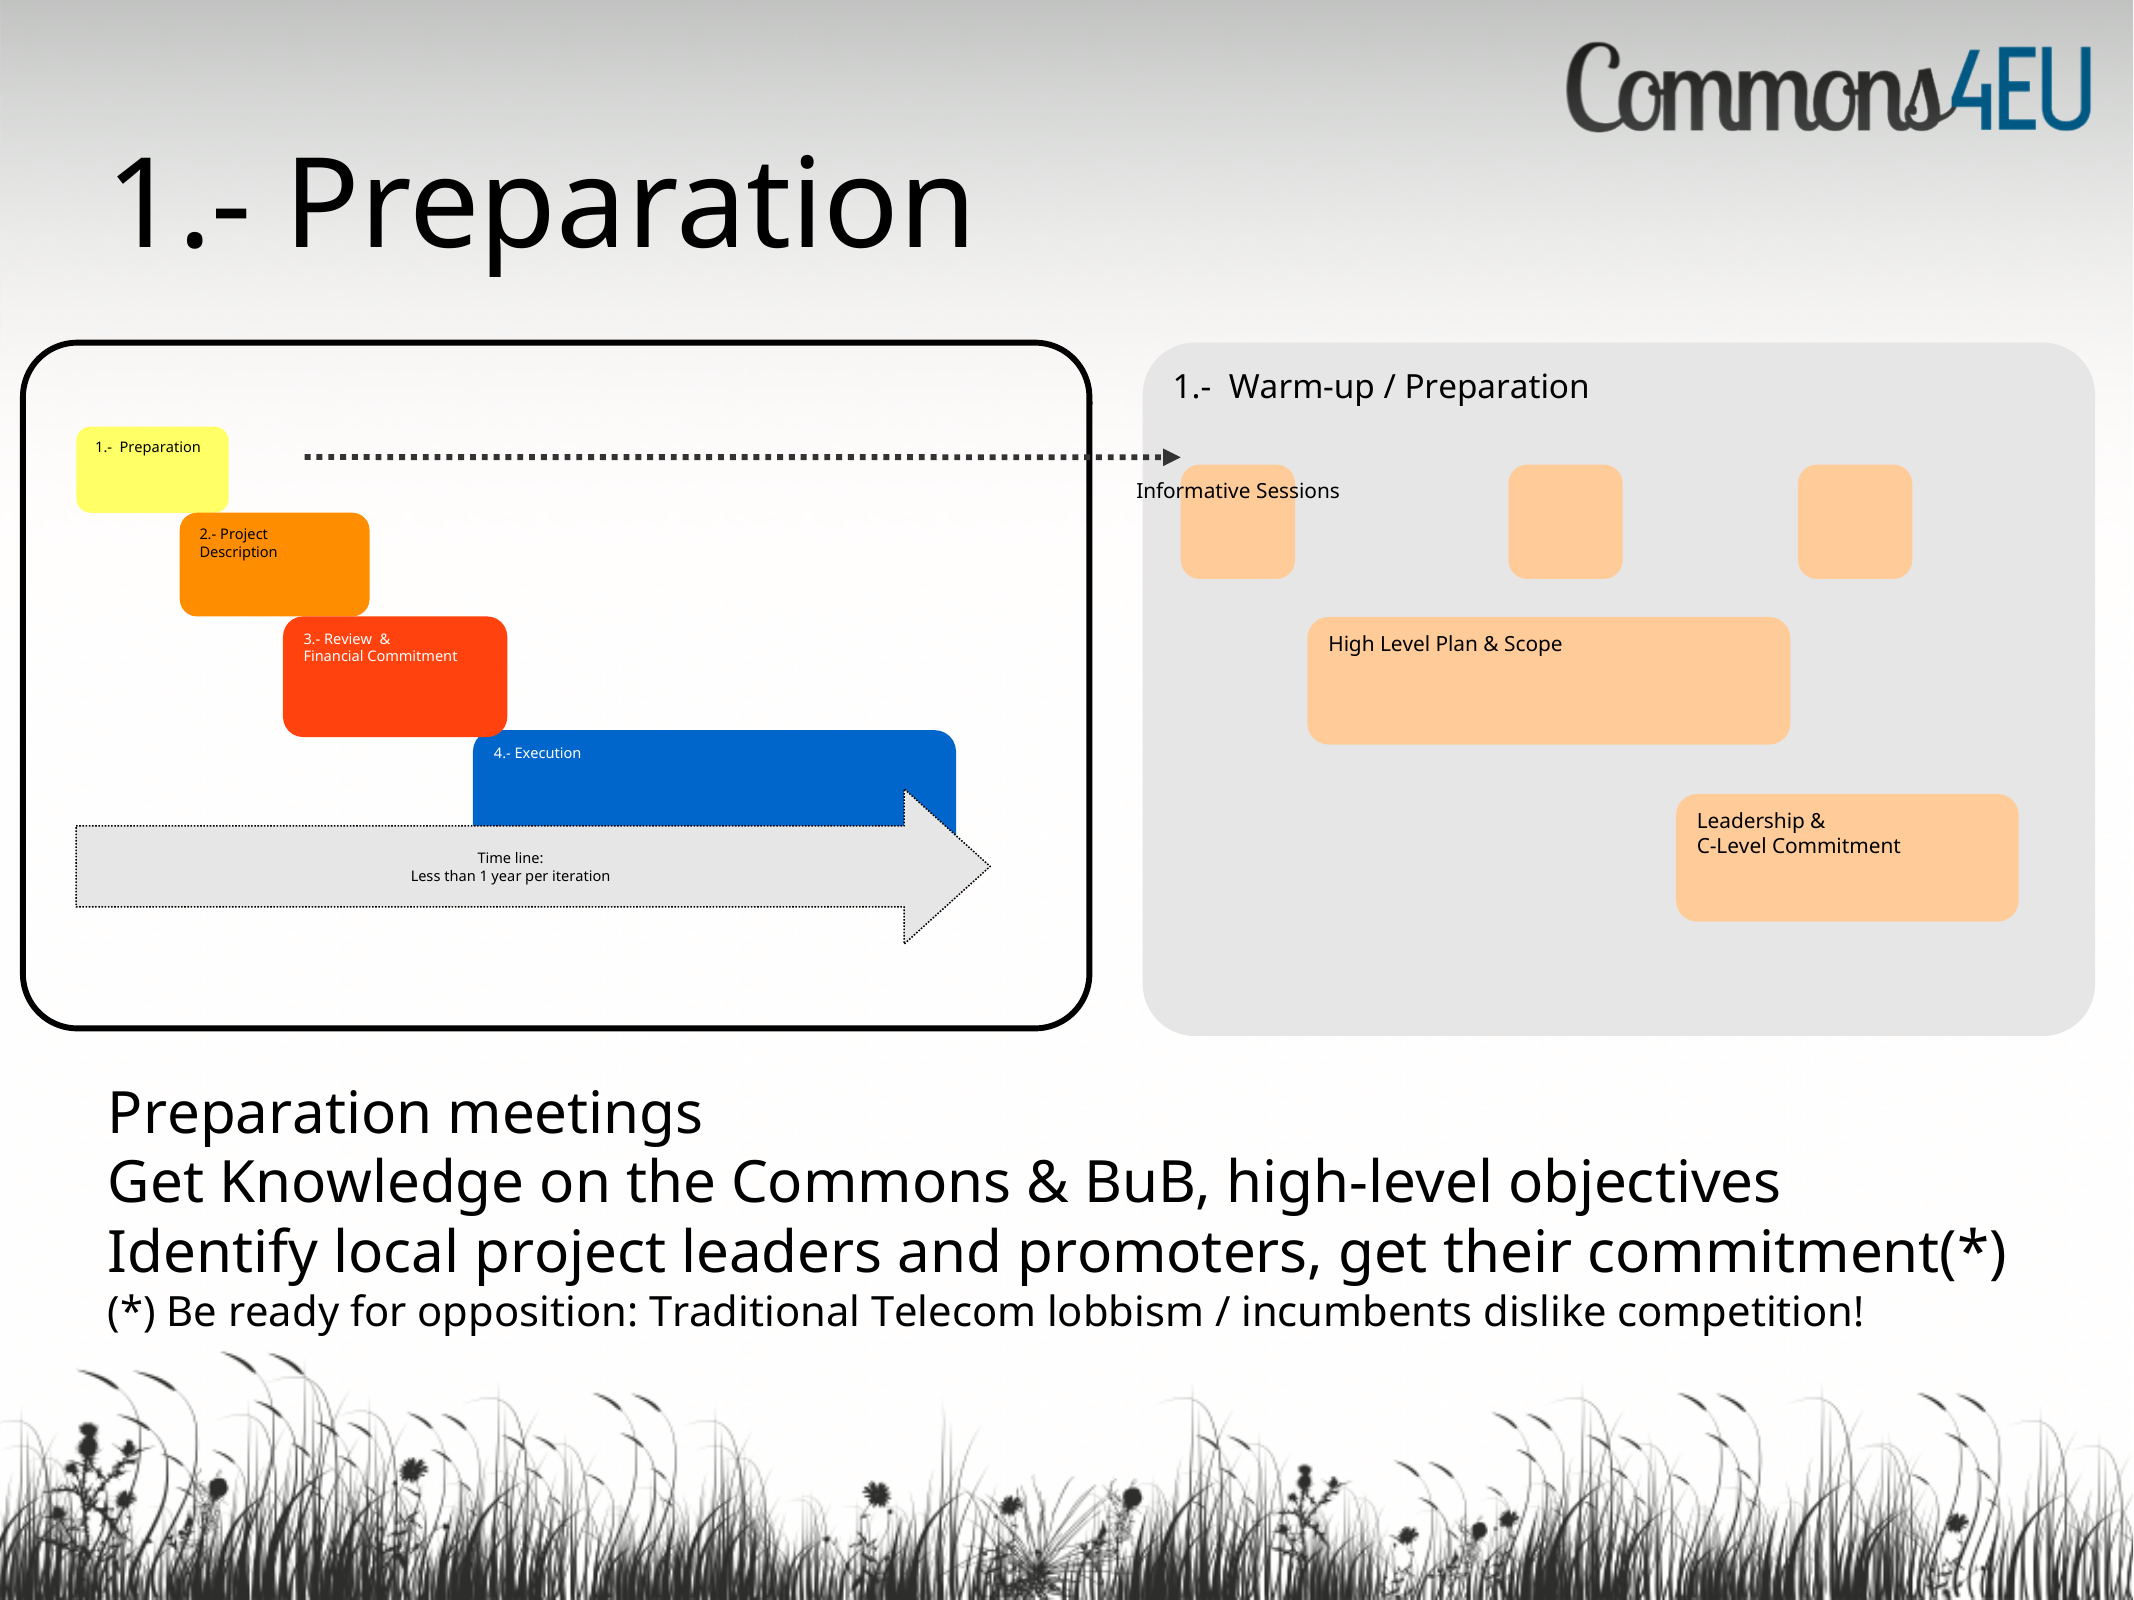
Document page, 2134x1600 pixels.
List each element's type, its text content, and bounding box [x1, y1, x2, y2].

text_box Preparation meetings Get Knowledge on the Commons & BuB, high-level objectives Identify local project leaders and promoters, get their commitment(*) (*) Be ready for opposition: Traditional Telecom lobbism / incumbents dislike competition! [99, 1066, 2020, 1448]
text_box Leadership & C-Level Commitment [1675, 793, 2019, 922]
text_box Informative Sessions [1180, 464, 1296, 579]
title 1.- Preparation [106, 63, 2027, 332]
text_box [1508, 464, 1623, 579]
text_box 1.- Preparation [76, 426, 229, 513]
text_box 3.- Review & Financial Commitment [282, 616, 508, 738]
text_box [1797, 464, 1913, 579]
text_box 1.- Warm-up / Preparation [1142, 342, 2096, 1036]
text_box 4.- Execution [472, 730, 957, 835]
text_box Time line: Less than 1 year per iteration [76, 788, 991, 945]
picture [0, 0, 2134, 1600]
text_box 2.- Project Description [179, 512, 370, 617]
text_box High Level Plan & Scope [1307, 616, 1791, 745]
